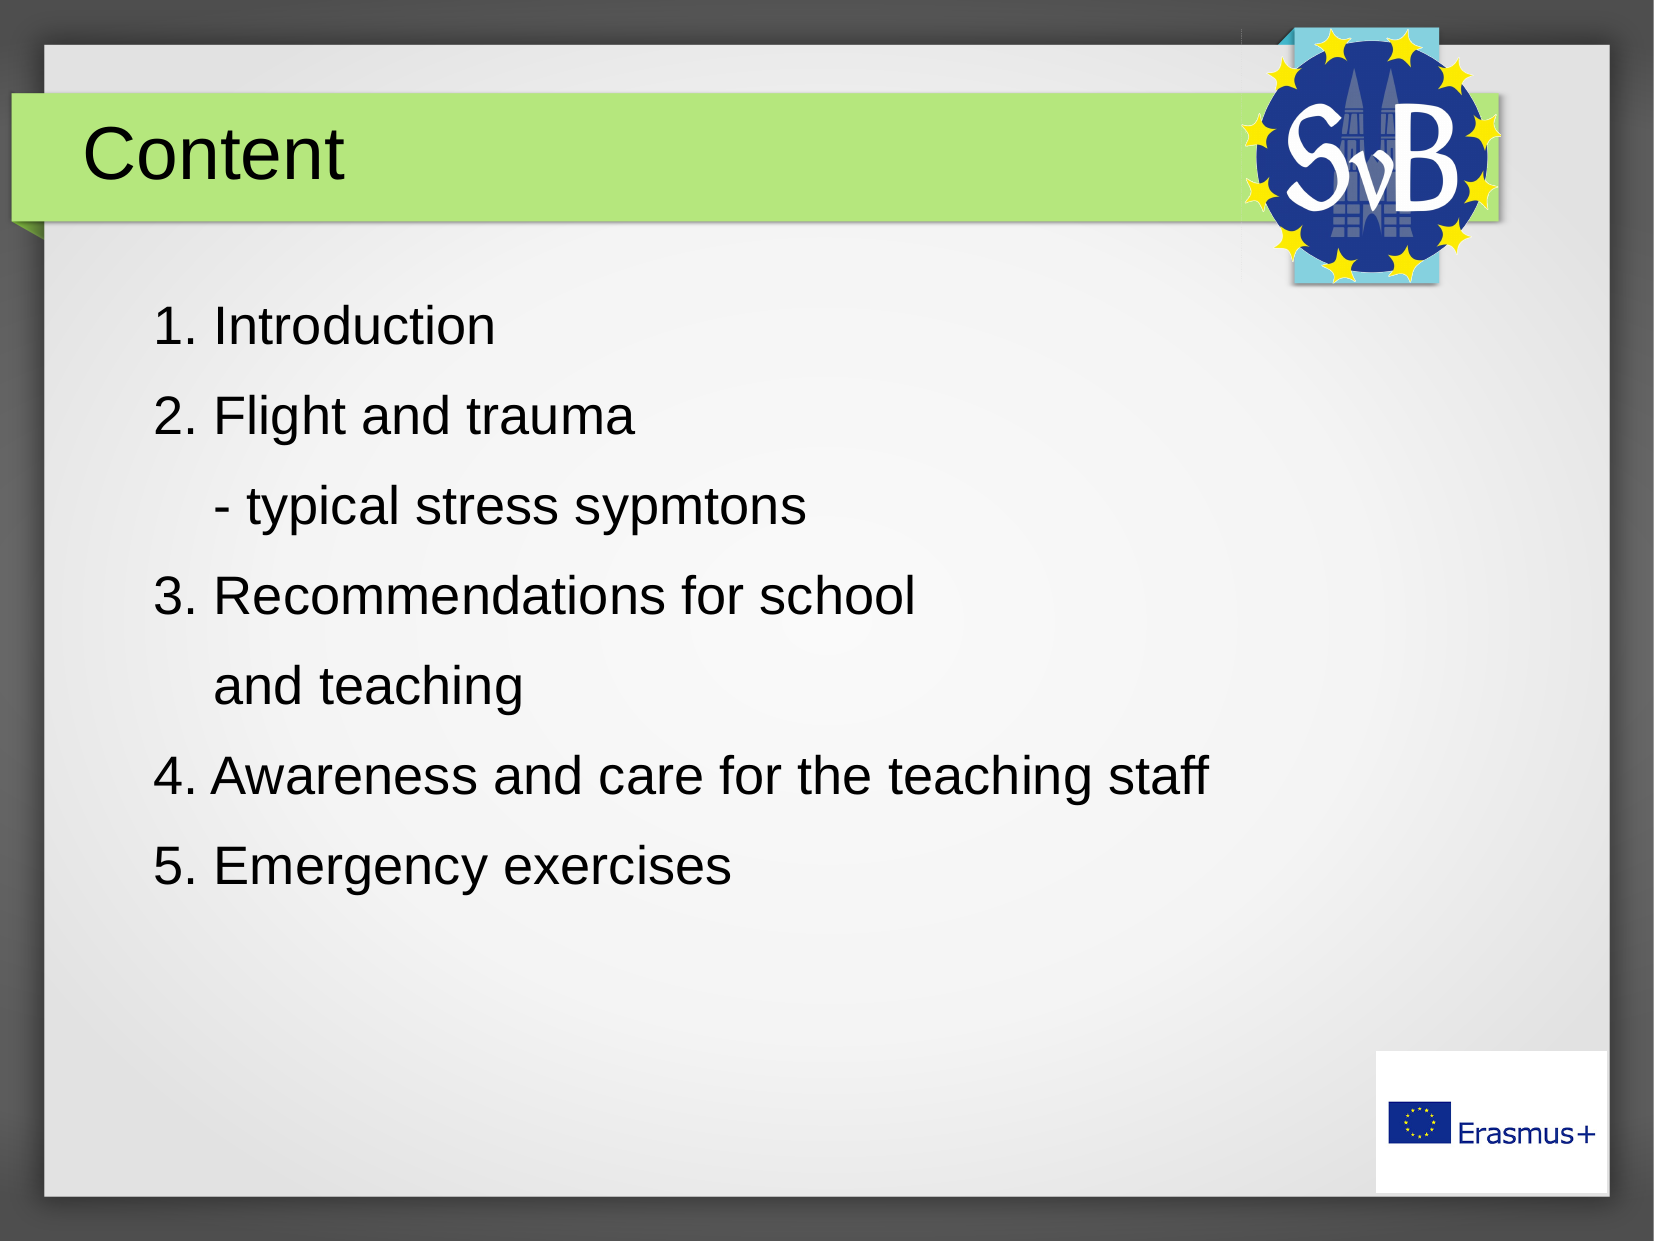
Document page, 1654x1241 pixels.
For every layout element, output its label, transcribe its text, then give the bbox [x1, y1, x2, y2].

picture [0, 0, 1654, 1241]
title Content [82, 94, 1240, 213]
list 1. Introduction 2. Flight and trauma - typical stress sypmtons 3. Recommendations for school and teaching 4. Awareness and care for the teaching staff 5. Emergency exercises [82, 295, 1571, 1015]
